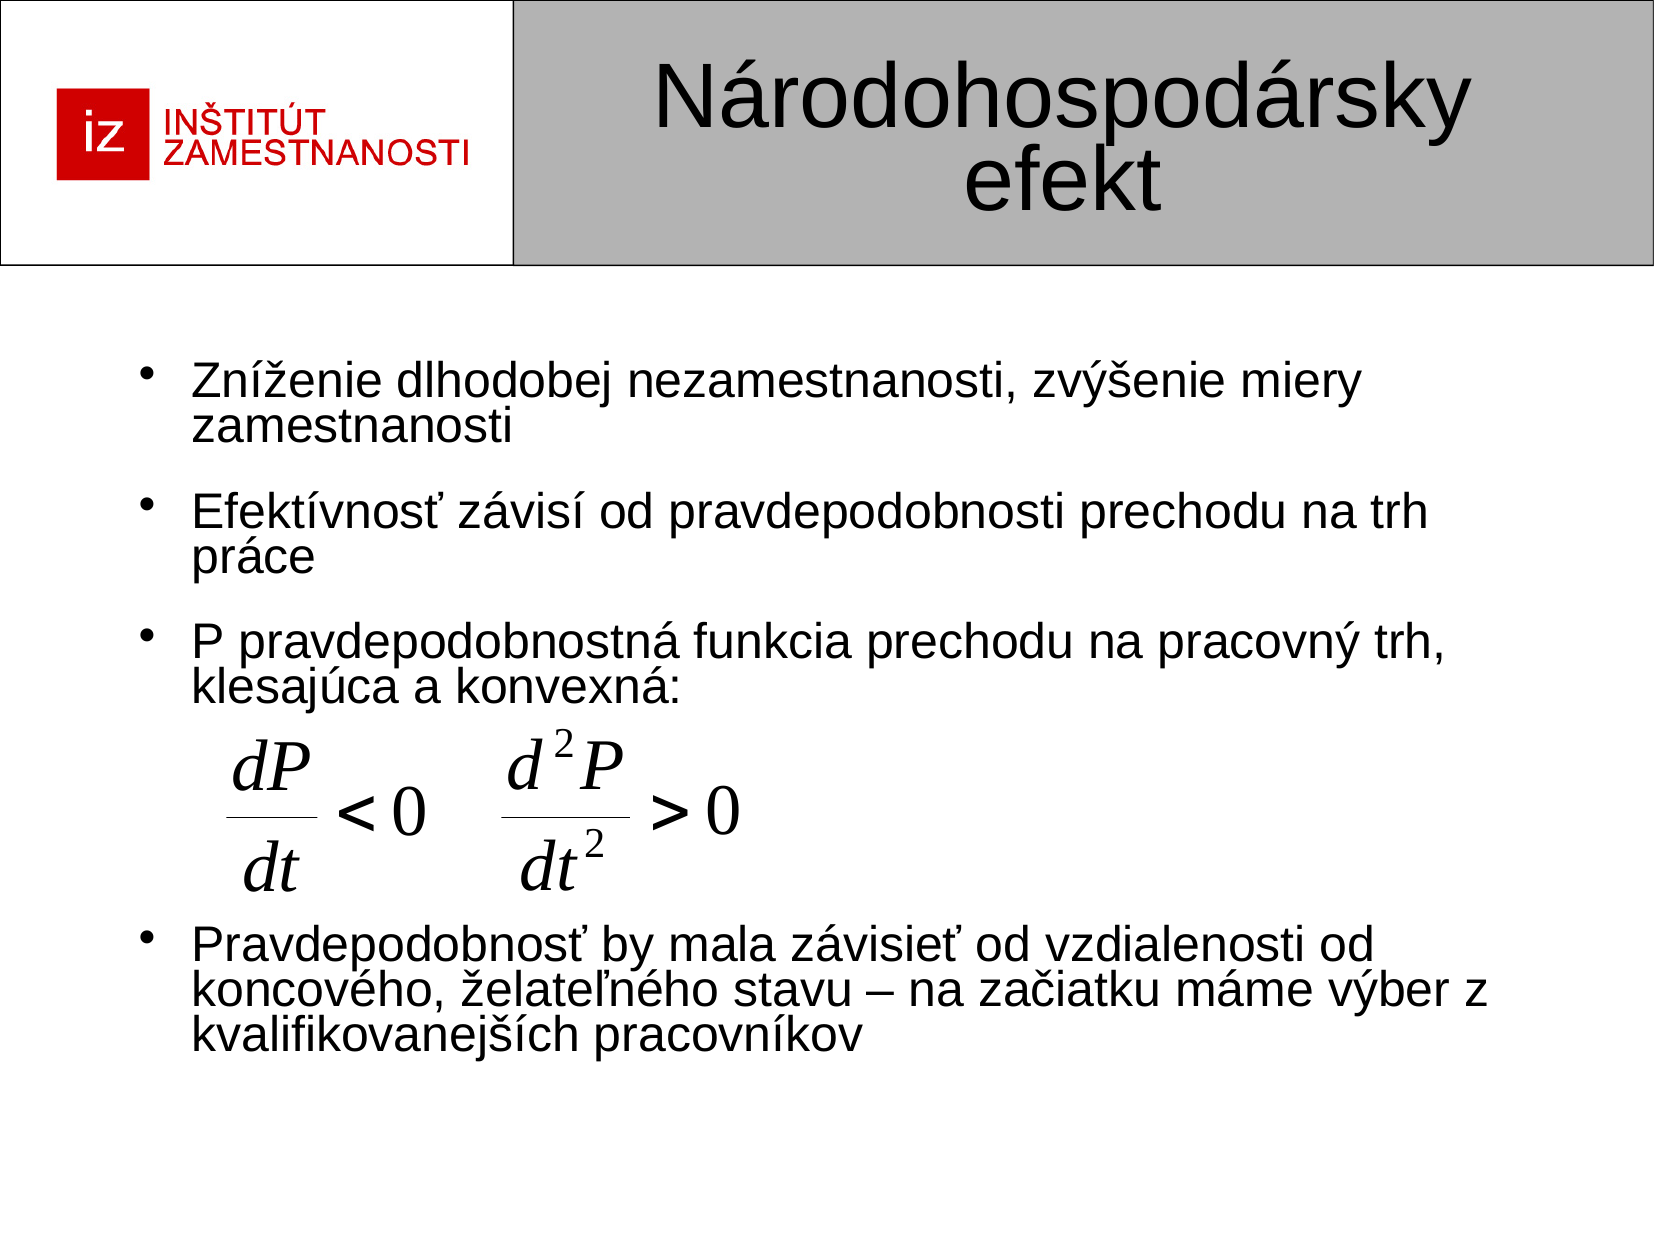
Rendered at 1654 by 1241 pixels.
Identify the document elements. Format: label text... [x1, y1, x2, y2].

list Zníženie dlhodobej nezamestnanosti, zvýšenie miery zamestnanosti Efektívnosť závisí od pravdepodobnosti prechodu na trh práce P pravdepodobnostná funkcia prechodu na pracovný trh, klesajúca a konvexná: Pravdepodobnosť by mala závisieť od vzdialenosti od koncového, želateľného stavu – na začiatku máme výber z kvalifikovanejších pracovníkov [121, 344, 1533, 1112]
title Národohospodársky efekt [560, 37, 1565, 229]
chart [489, 707, 751, 908]
picture [5, 7, 512, 256]
chart [214, 720, 440, 909]
